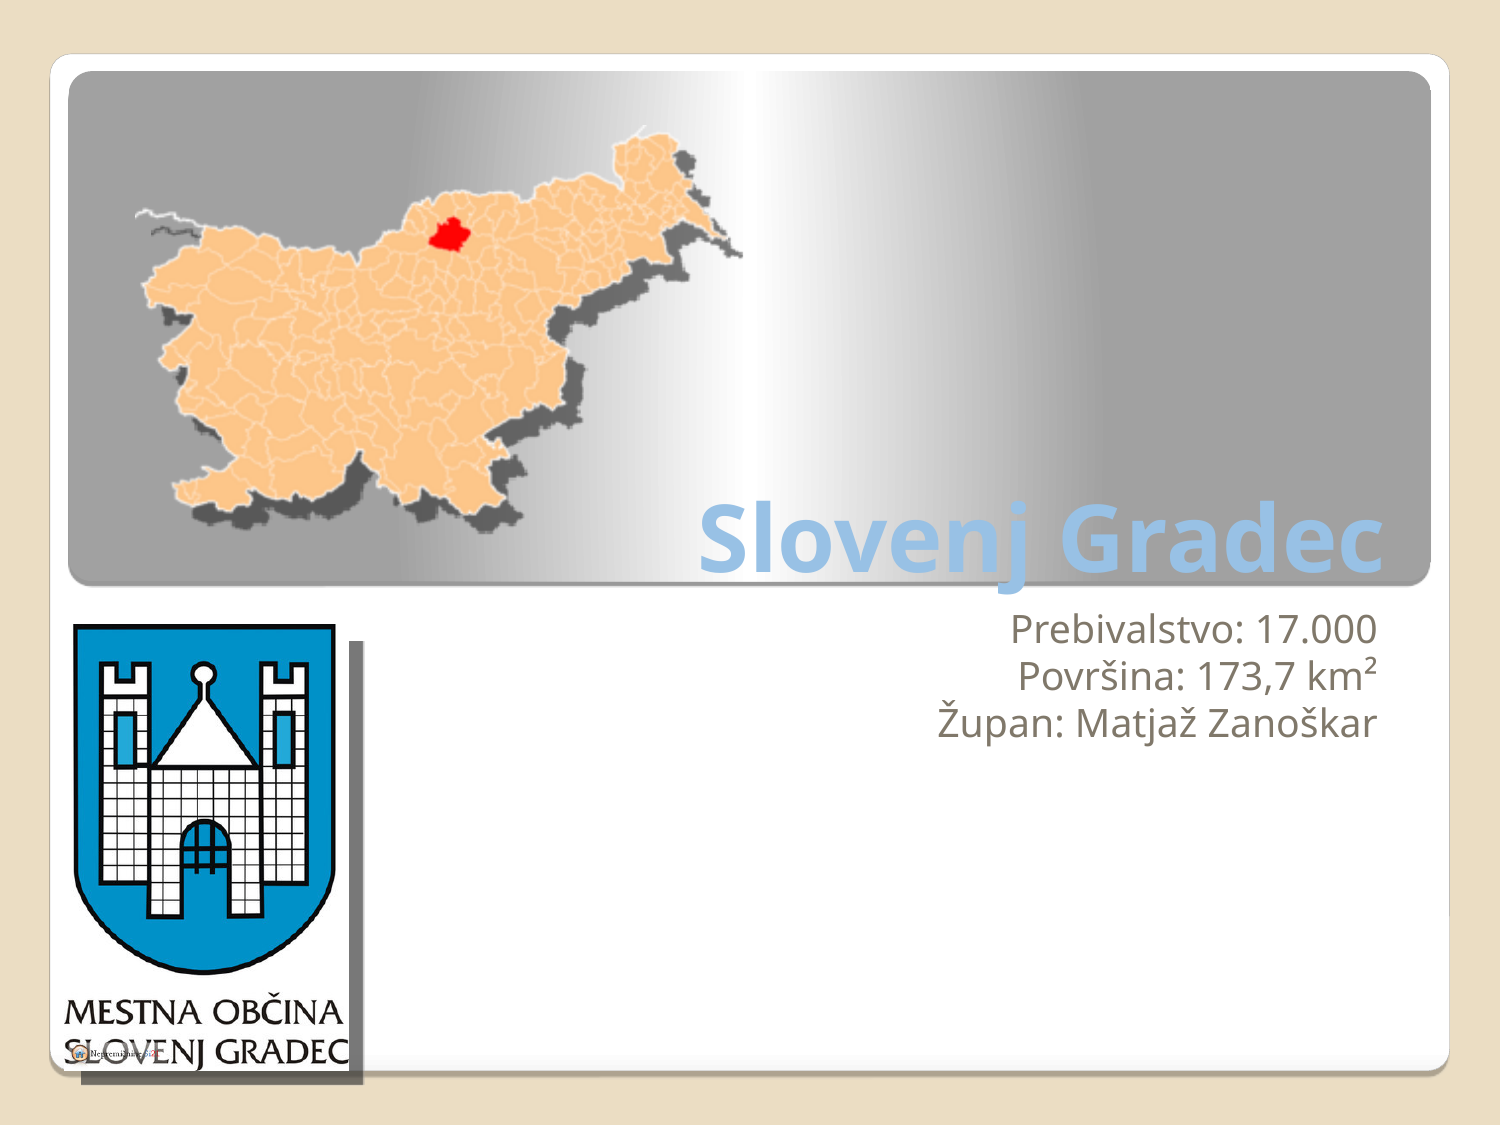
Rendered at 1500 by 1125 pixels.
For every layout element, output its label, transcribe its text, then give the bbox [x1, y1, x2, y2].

title Slovenj Gradec [118, 298, 1394, 599]
subtitle Prebivalstvo: 17.000 Površina: 173,7 km² Župan: Matjaž Zanoškar [118, 604, 1394, 755]
picture [135, 125, 728, 523]
picture [64, 624, 349, 1071]
